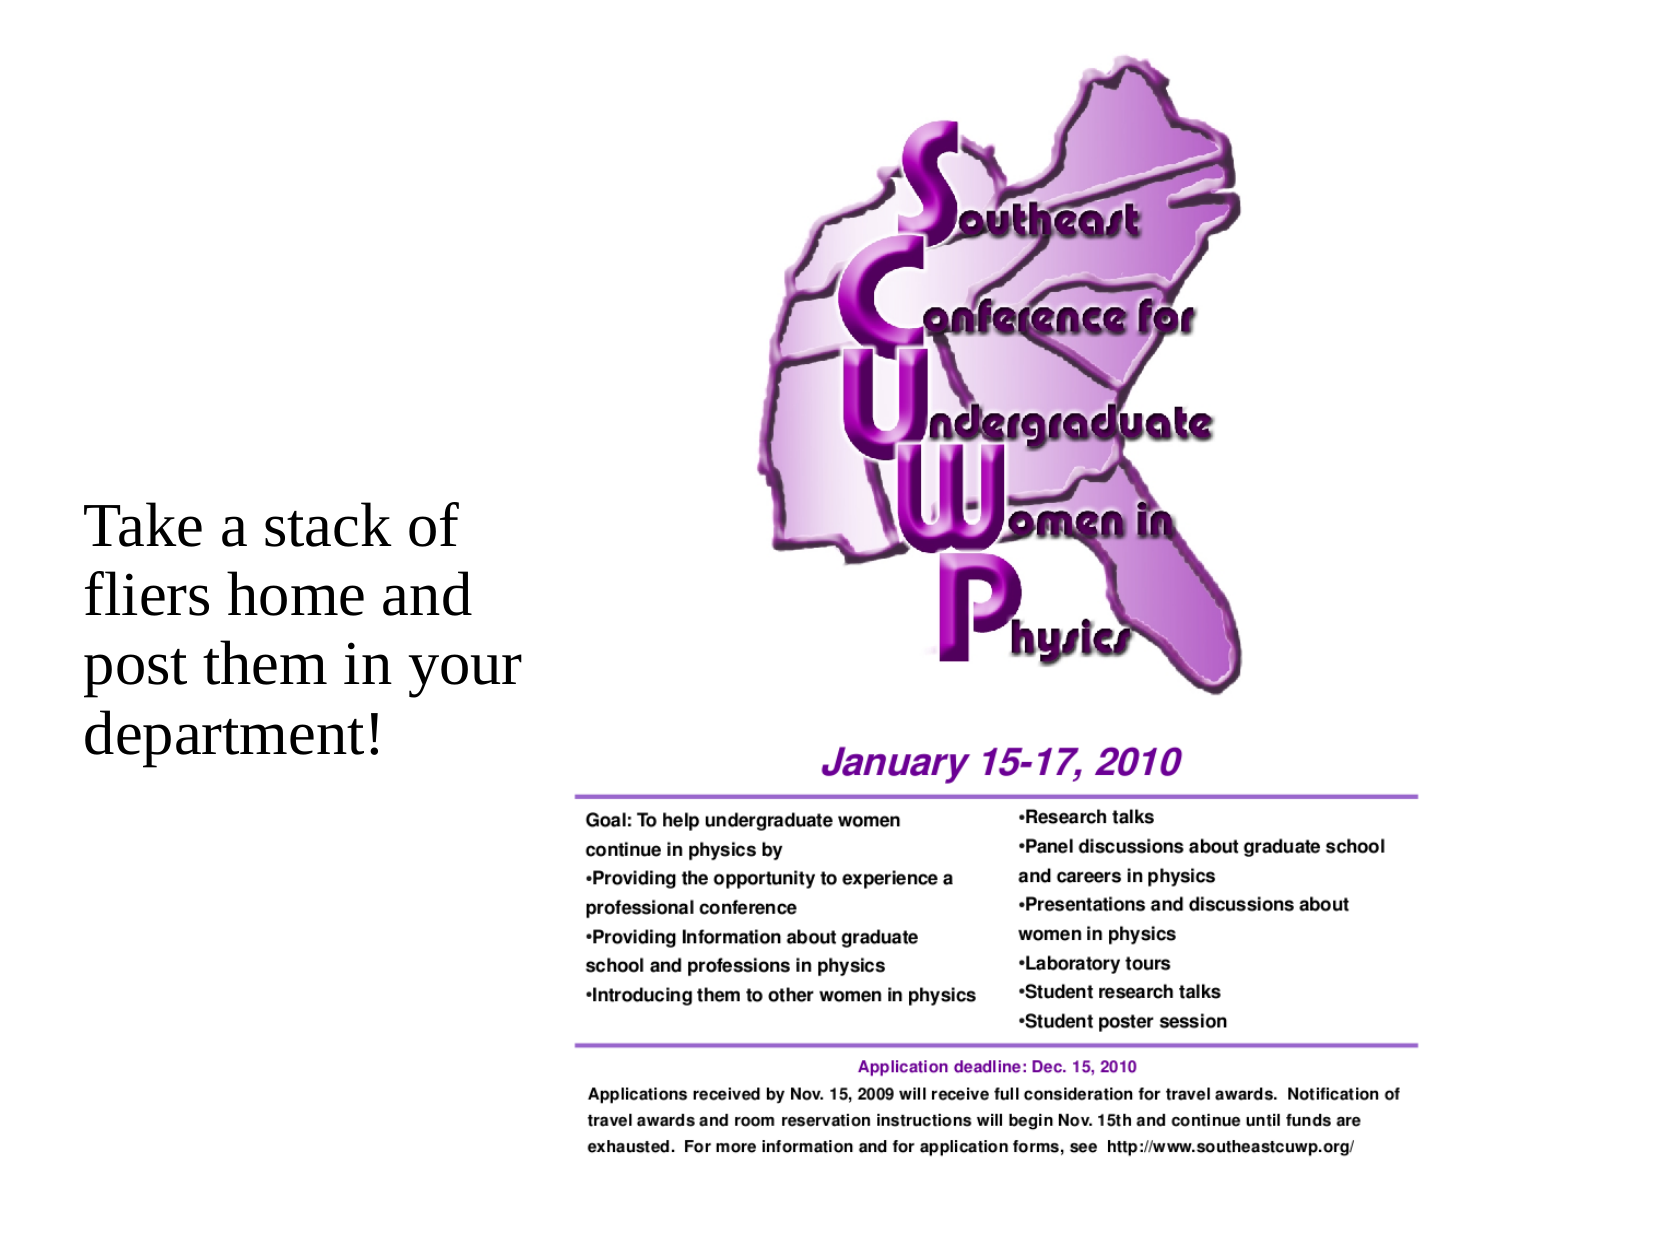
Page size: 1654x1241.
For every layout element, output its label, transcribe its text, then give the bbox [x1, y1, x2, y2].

text_box Take a stack of fliers home and post them in your department! [69, 483, 539, 776]
picture [532, 9, 1460, 1210]
